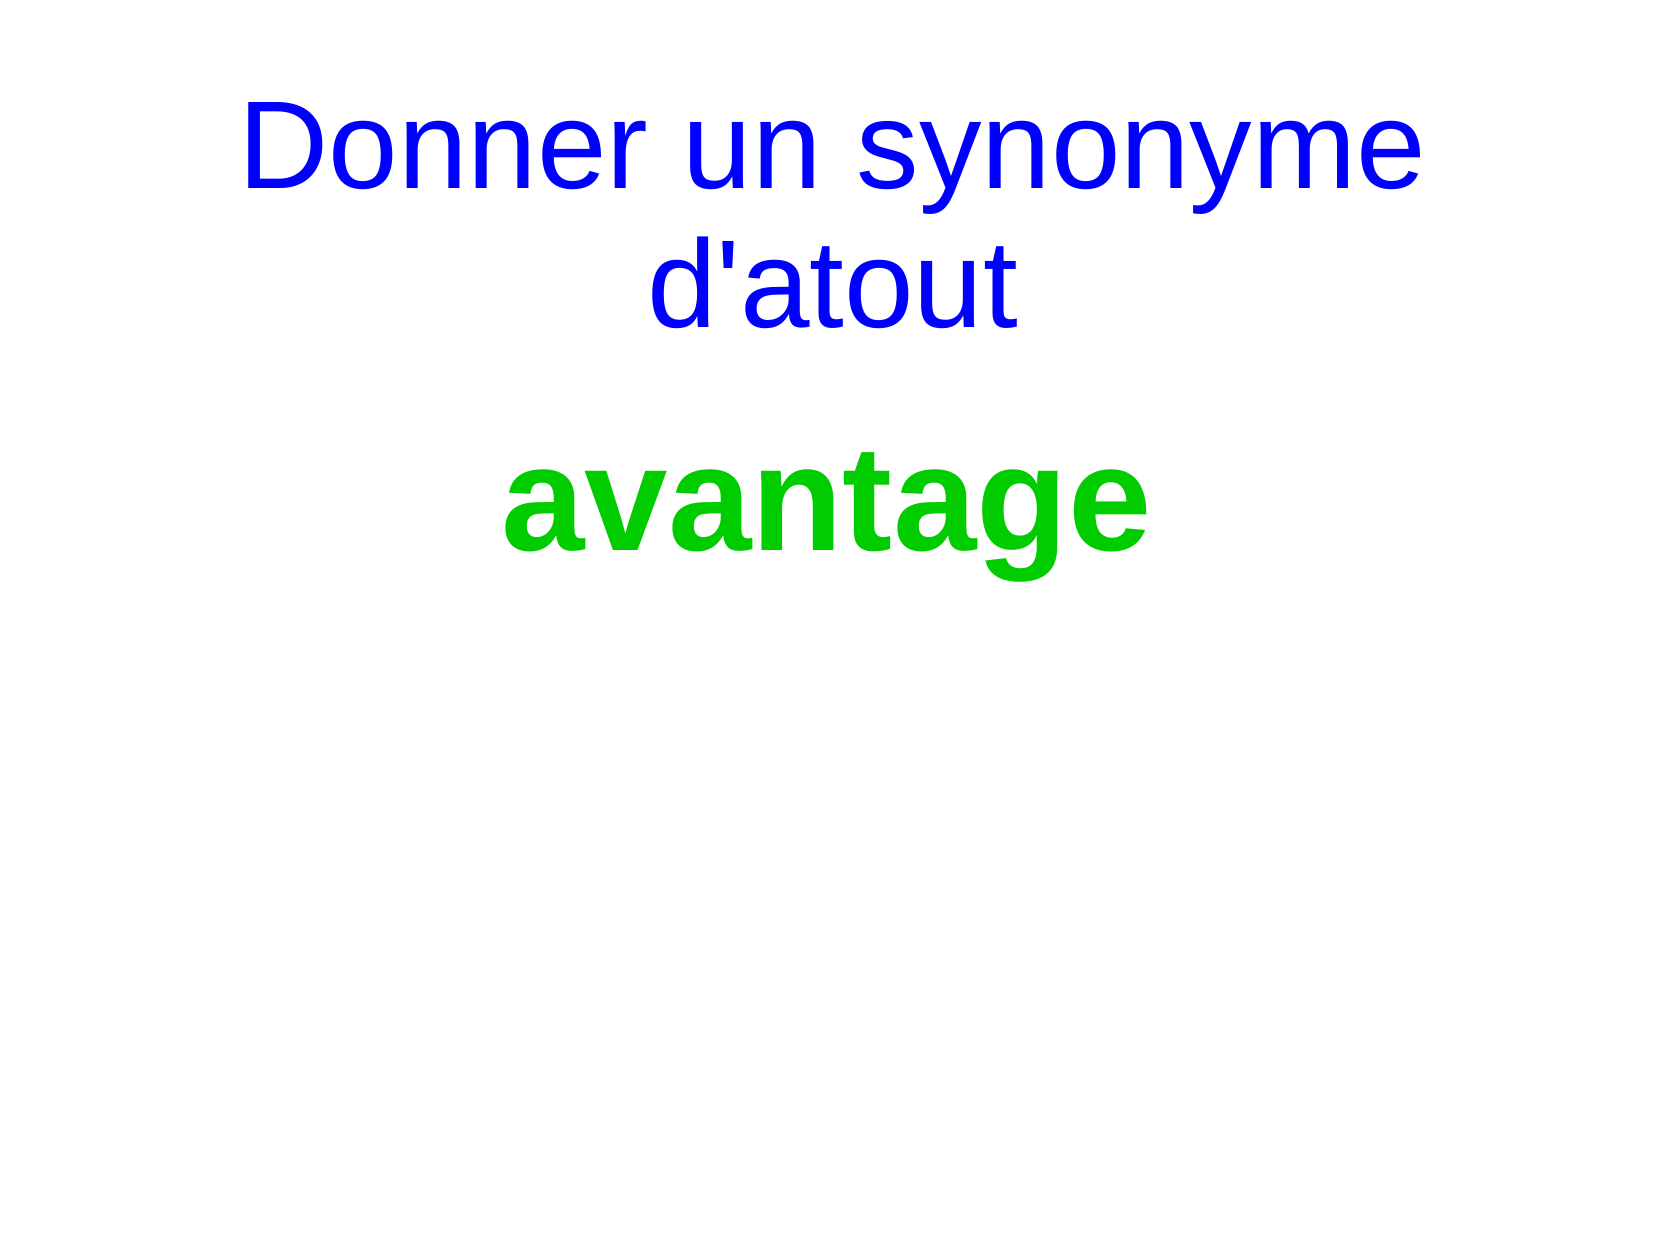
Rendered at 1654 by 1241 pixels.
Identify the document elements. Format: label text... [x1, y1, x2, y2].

text_box avantage [59, 407, 1595, 590]
title Donner un synonyme d'atout [88, 74, 1577, 355]
